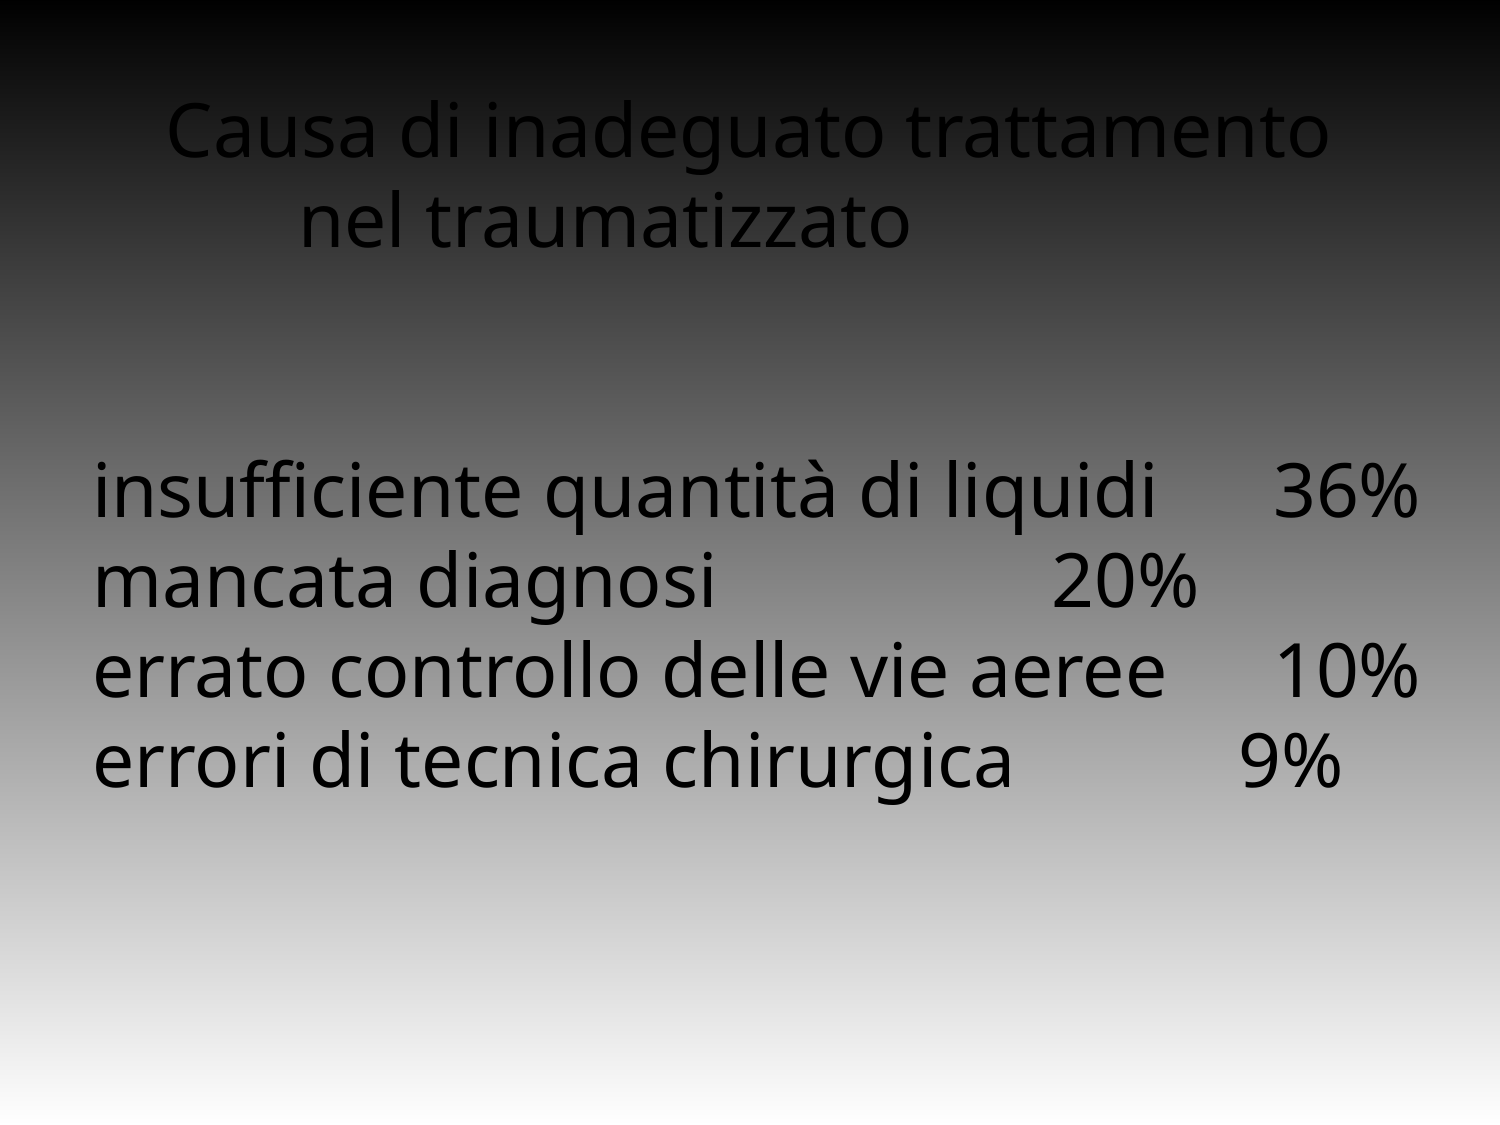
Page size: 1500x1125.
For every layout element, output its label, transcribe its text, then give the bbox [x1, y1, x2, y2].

text_box Causa di inadeguato trattamento nel traumatizzato insufficiente quantità di liquidi 36% mancata diagnosi 20% errato controllo delle vie aeree 10% errori di tecnica chirurgica 9% [77, 74, 1437, 810]
